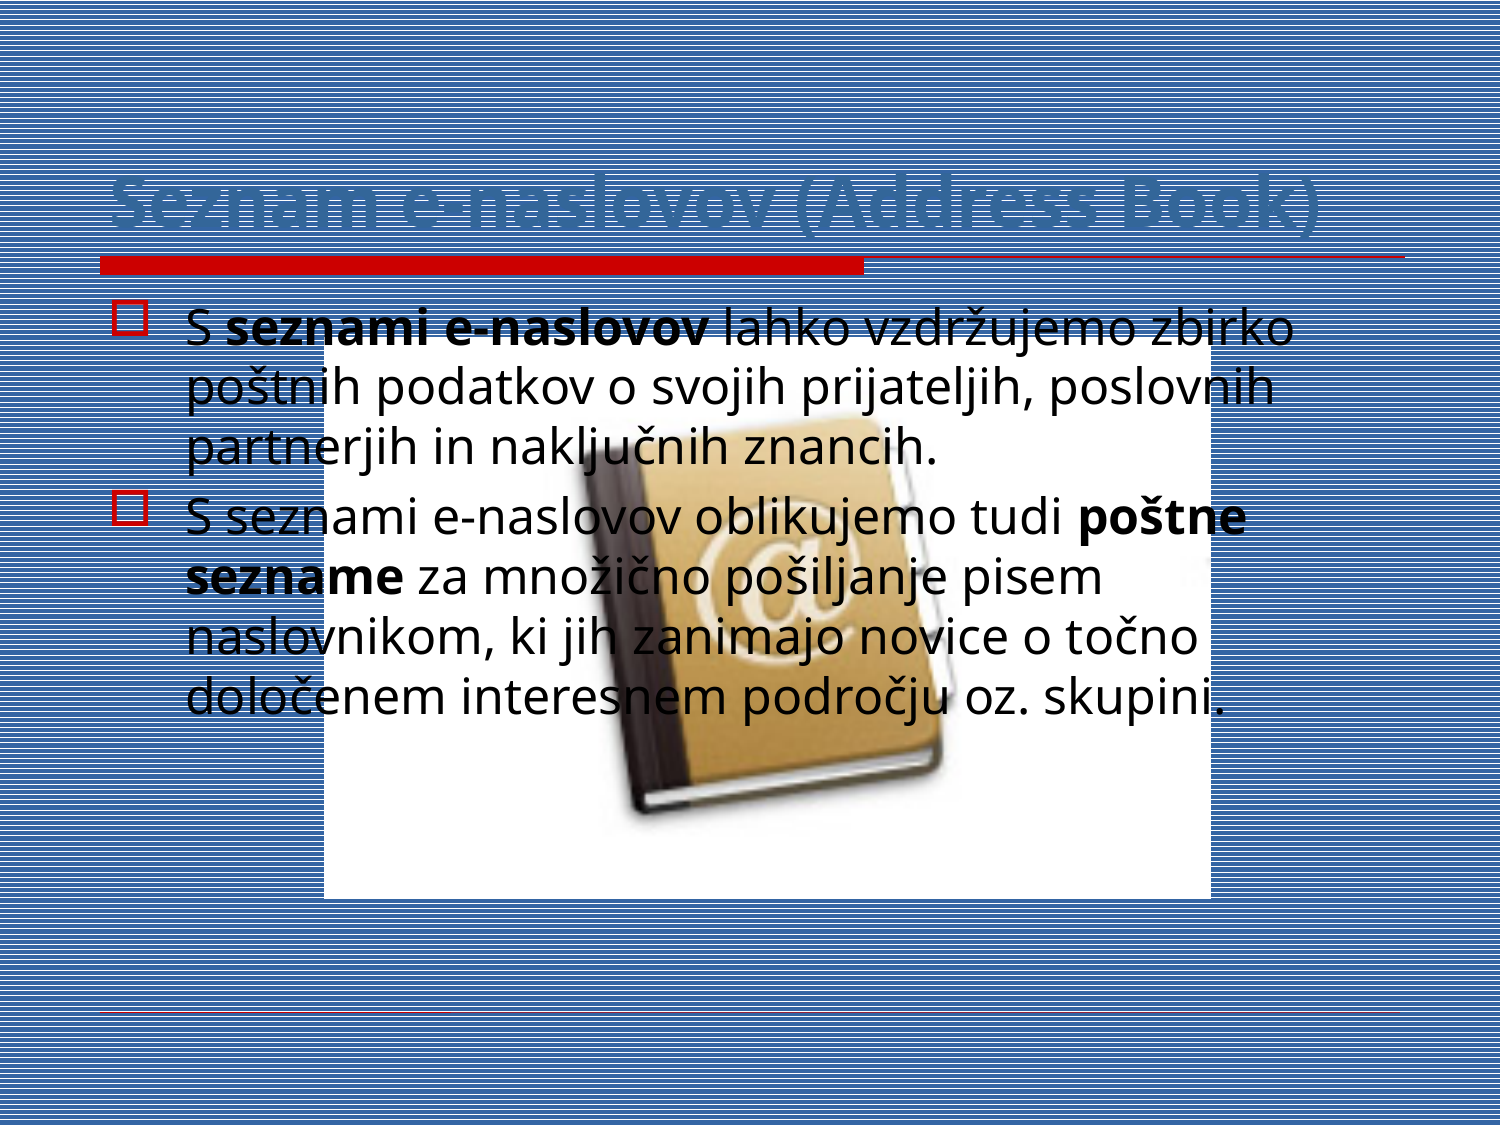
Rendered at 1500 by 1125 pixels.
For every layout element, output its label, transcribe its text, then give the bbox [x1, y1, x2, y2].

list S seznami e-naslovov lahko vzdržujemo zbirko poštnih podatkov o svojih prijateljih, poslovnih partnerjih in naključnih znancih. S seznami e-naslovov oblikujemo tudi poštne sezname za množično pošiljanje pisem naslovnikom, ki jih zanimajo novice o točno določenem interesnem področju oz. skupini. [92, 287, 1406, 988]
title Seznam e-naslovov (Address Book) [94, 50, 1407, 250]
